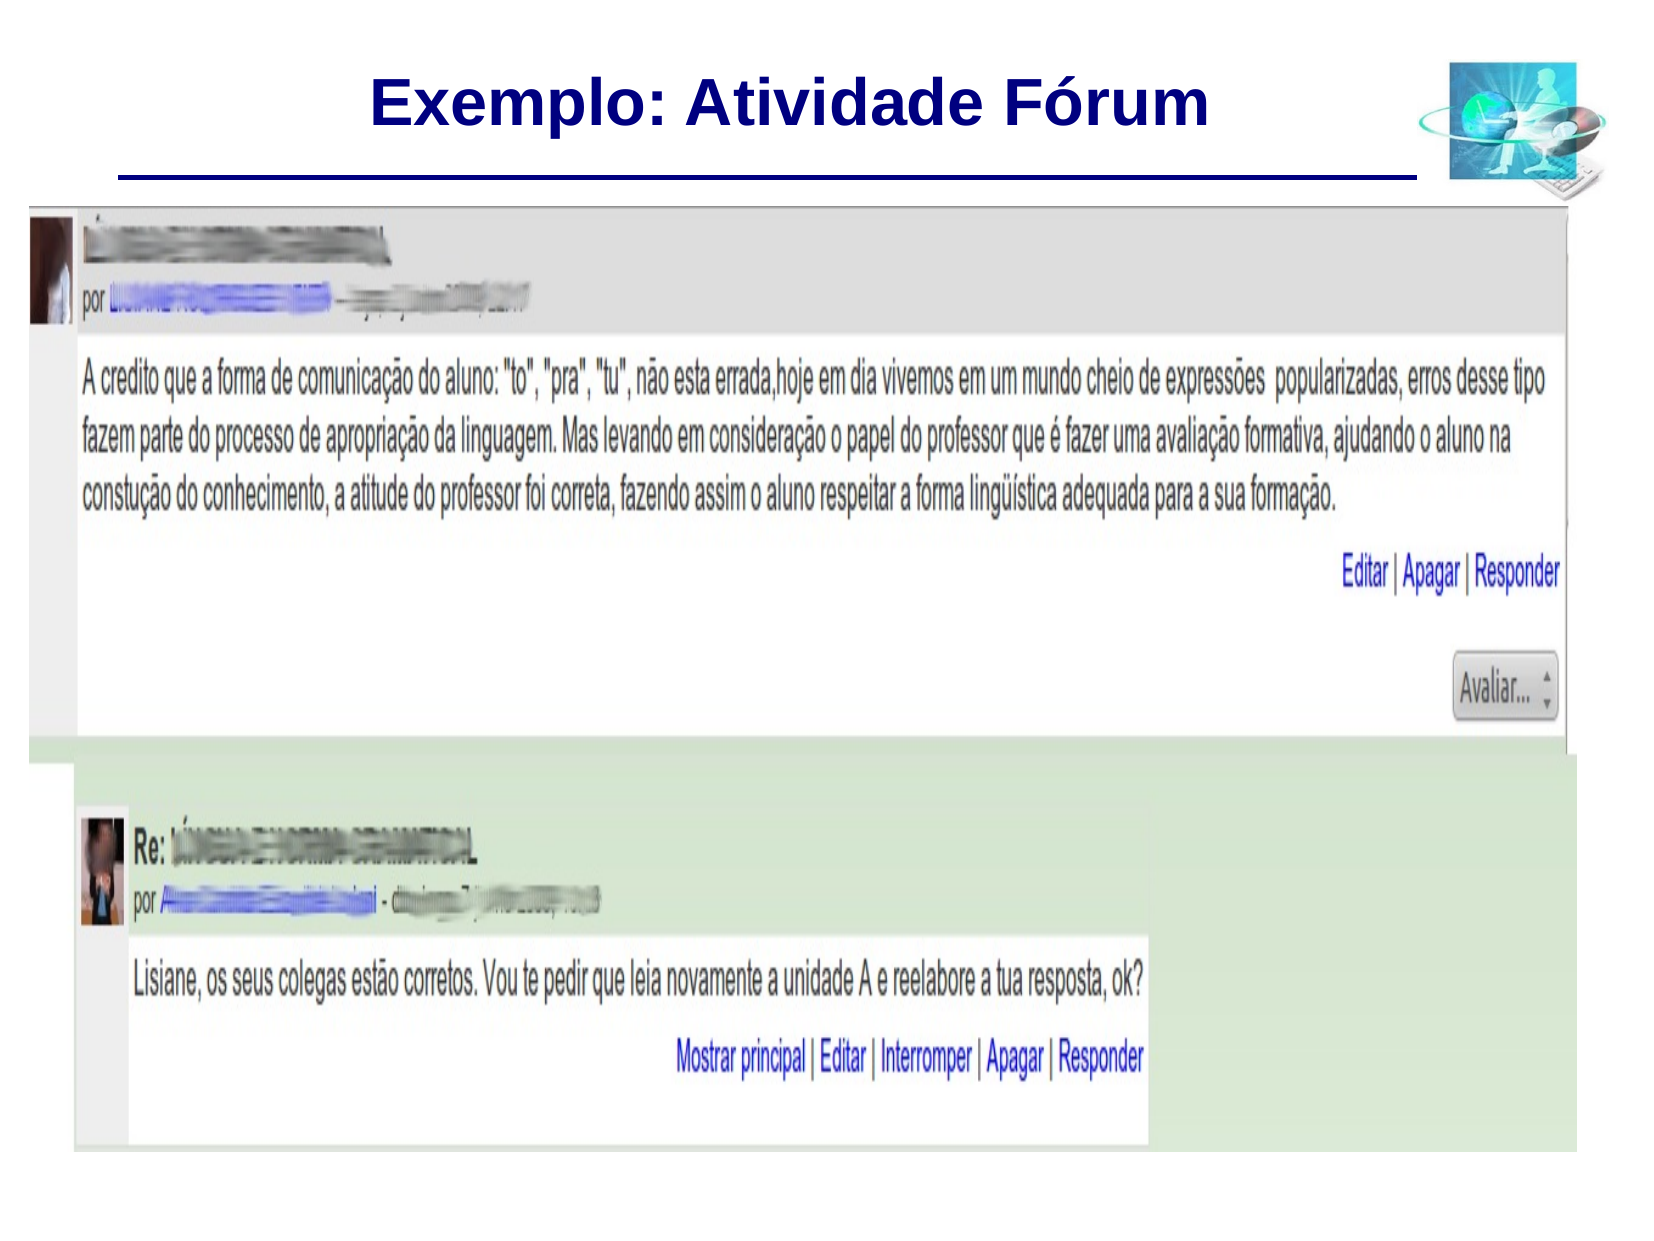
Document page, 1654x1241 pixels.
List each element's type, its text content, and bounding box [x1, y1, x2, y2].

text_box Exemplo: Atividade Fórum [354, 57, 1300, 148]
picture [29, 59, 1609, 1152]
